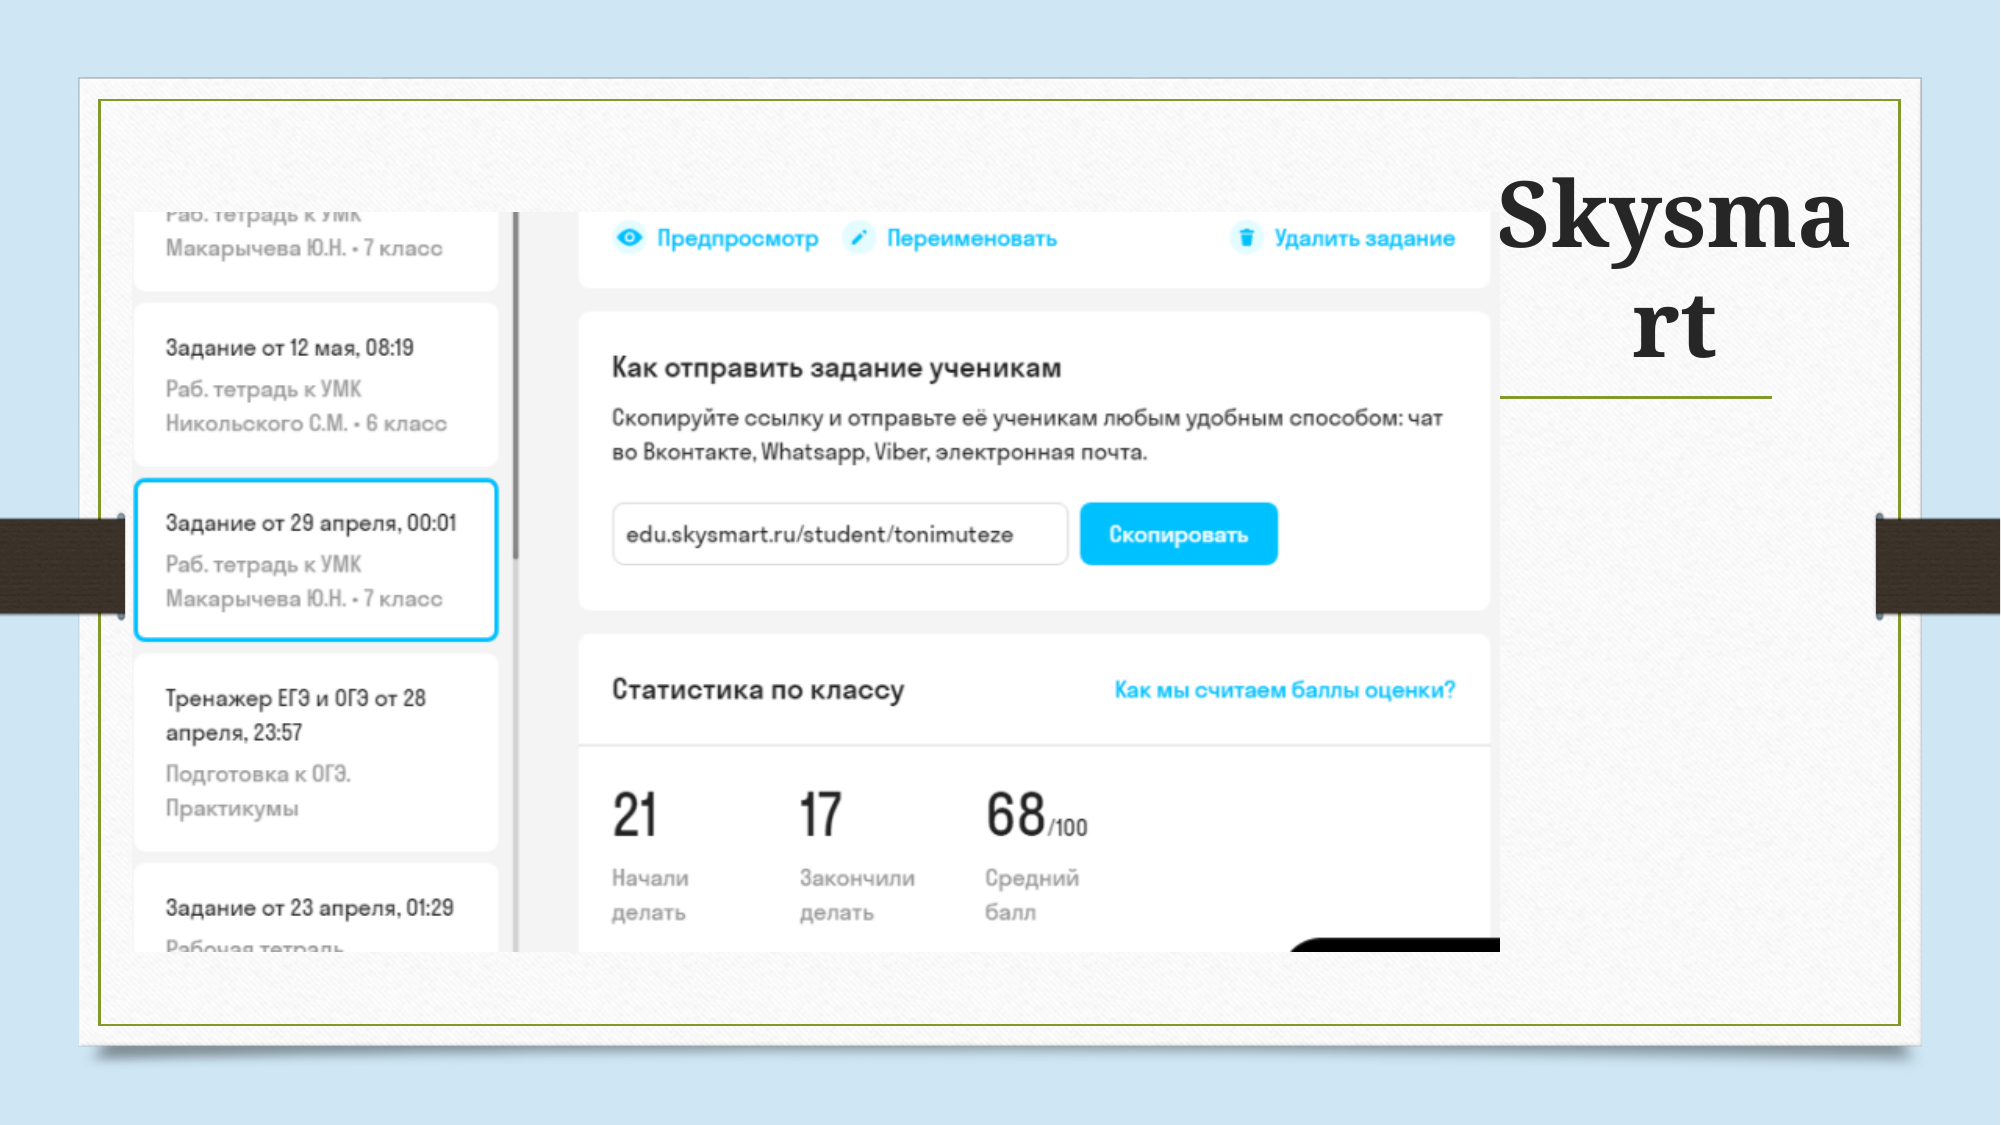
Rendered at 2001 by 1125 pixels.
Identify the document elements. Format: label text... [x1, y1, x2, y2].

picture [0, 0, 2001, 1125]
title Skysmart [1460, 148, 1891, 277]
